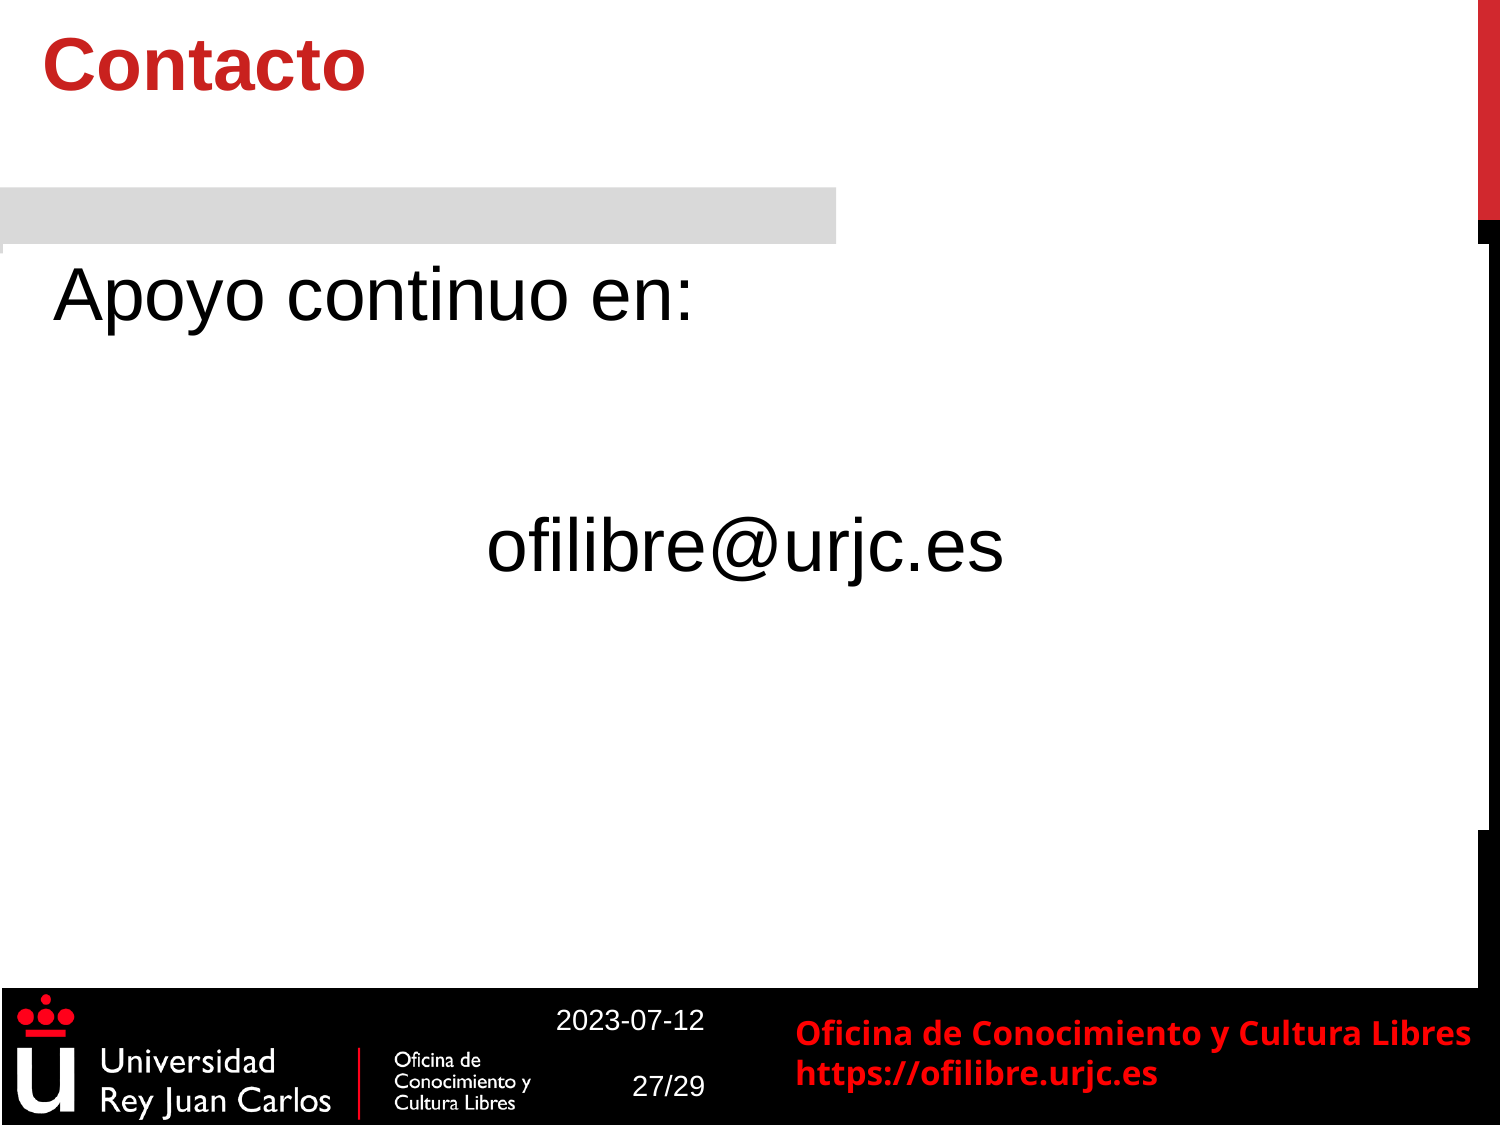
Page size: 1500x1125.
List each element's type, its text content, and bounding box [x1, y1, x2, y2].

text_box Contacto [27, 15, 1381, 199]
text_box Apoyo continuo en: ofilibre@urjc.es [3, 244, 1489, 830]
title [75, 7, 1425, 196]
picture [17, 994, 531, 1120]
